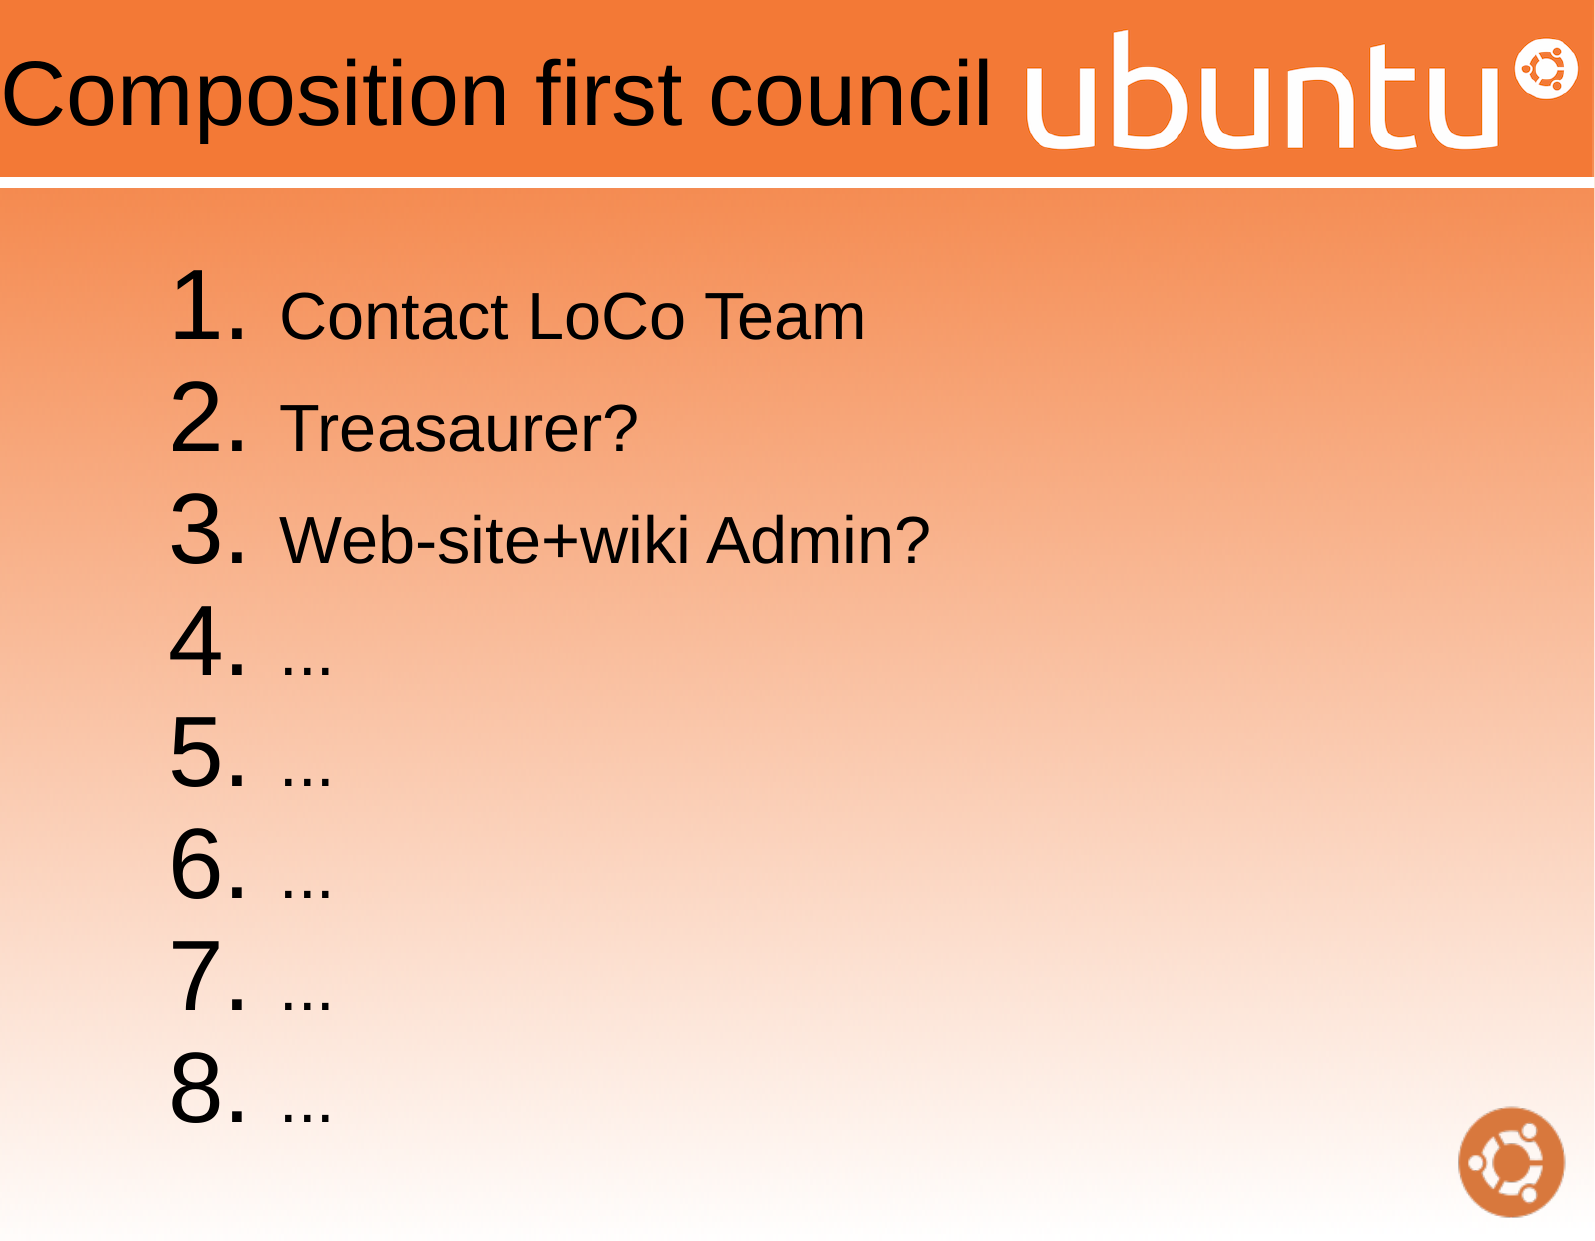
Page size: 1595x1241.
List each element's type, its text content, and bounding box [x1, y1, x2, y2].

picture [0, 0, 1595, 1241]
text_box 1. Contact LoCo Team 2. Treasaurer? 3. Web-site+wiki Admin? 4. ... 5. ... 6. ... 7. ... 8. ... [153, 242, 1367, 1151]
title Composition first council [0, 33, 997, 154]
